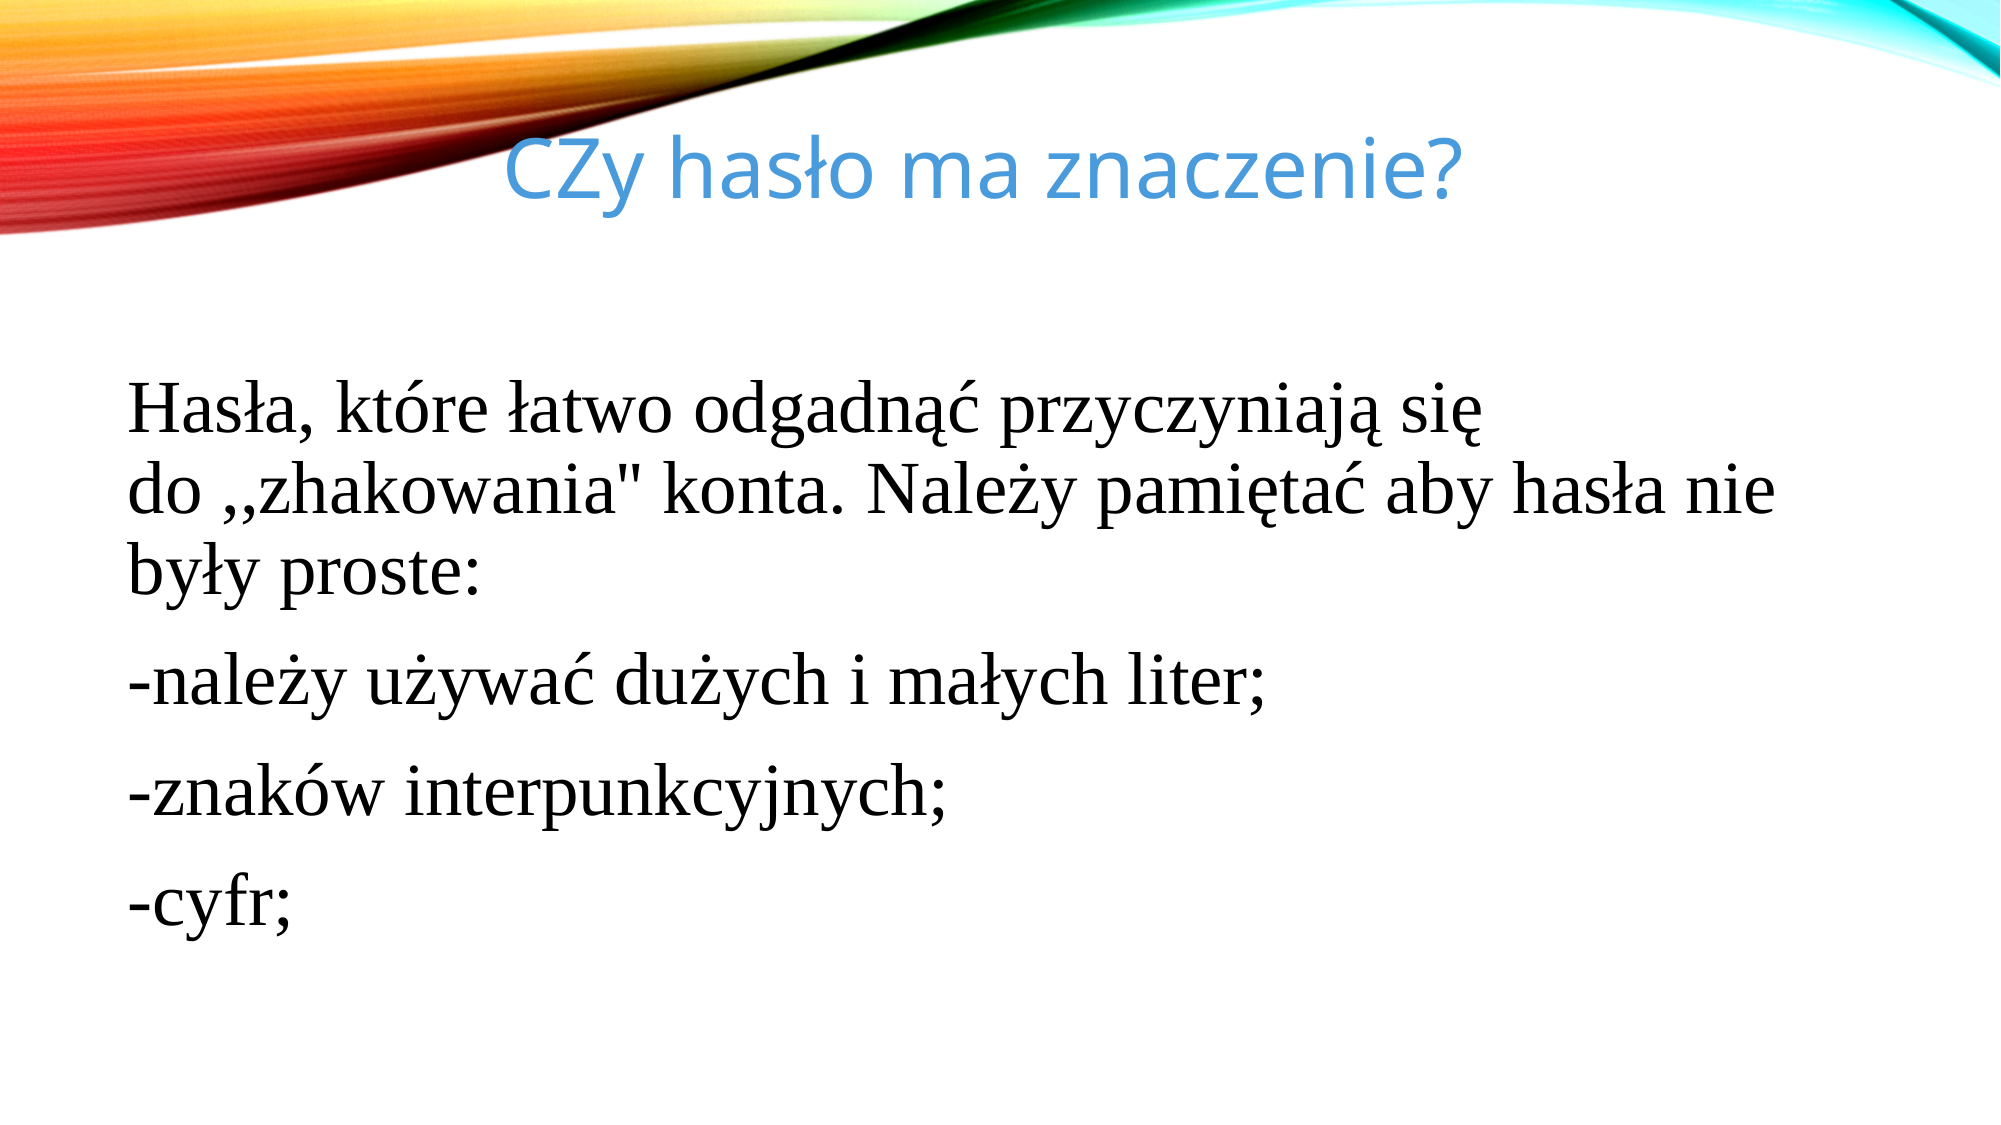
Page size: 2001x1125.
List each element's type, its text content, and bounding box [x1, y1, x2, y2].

title CZy hasło ma znaczenie? [277, 119, 1691, 332]
list Hasła, które łatwo odgadnąć przyczyniają się do ,,zhakowania'' konta. Należy pamiętać aby hasła nie były proste: -należy używać dużych i małych liter; -znaków interpunkcyjnych; -cyfr; [112, 360, 1888, 1021]
